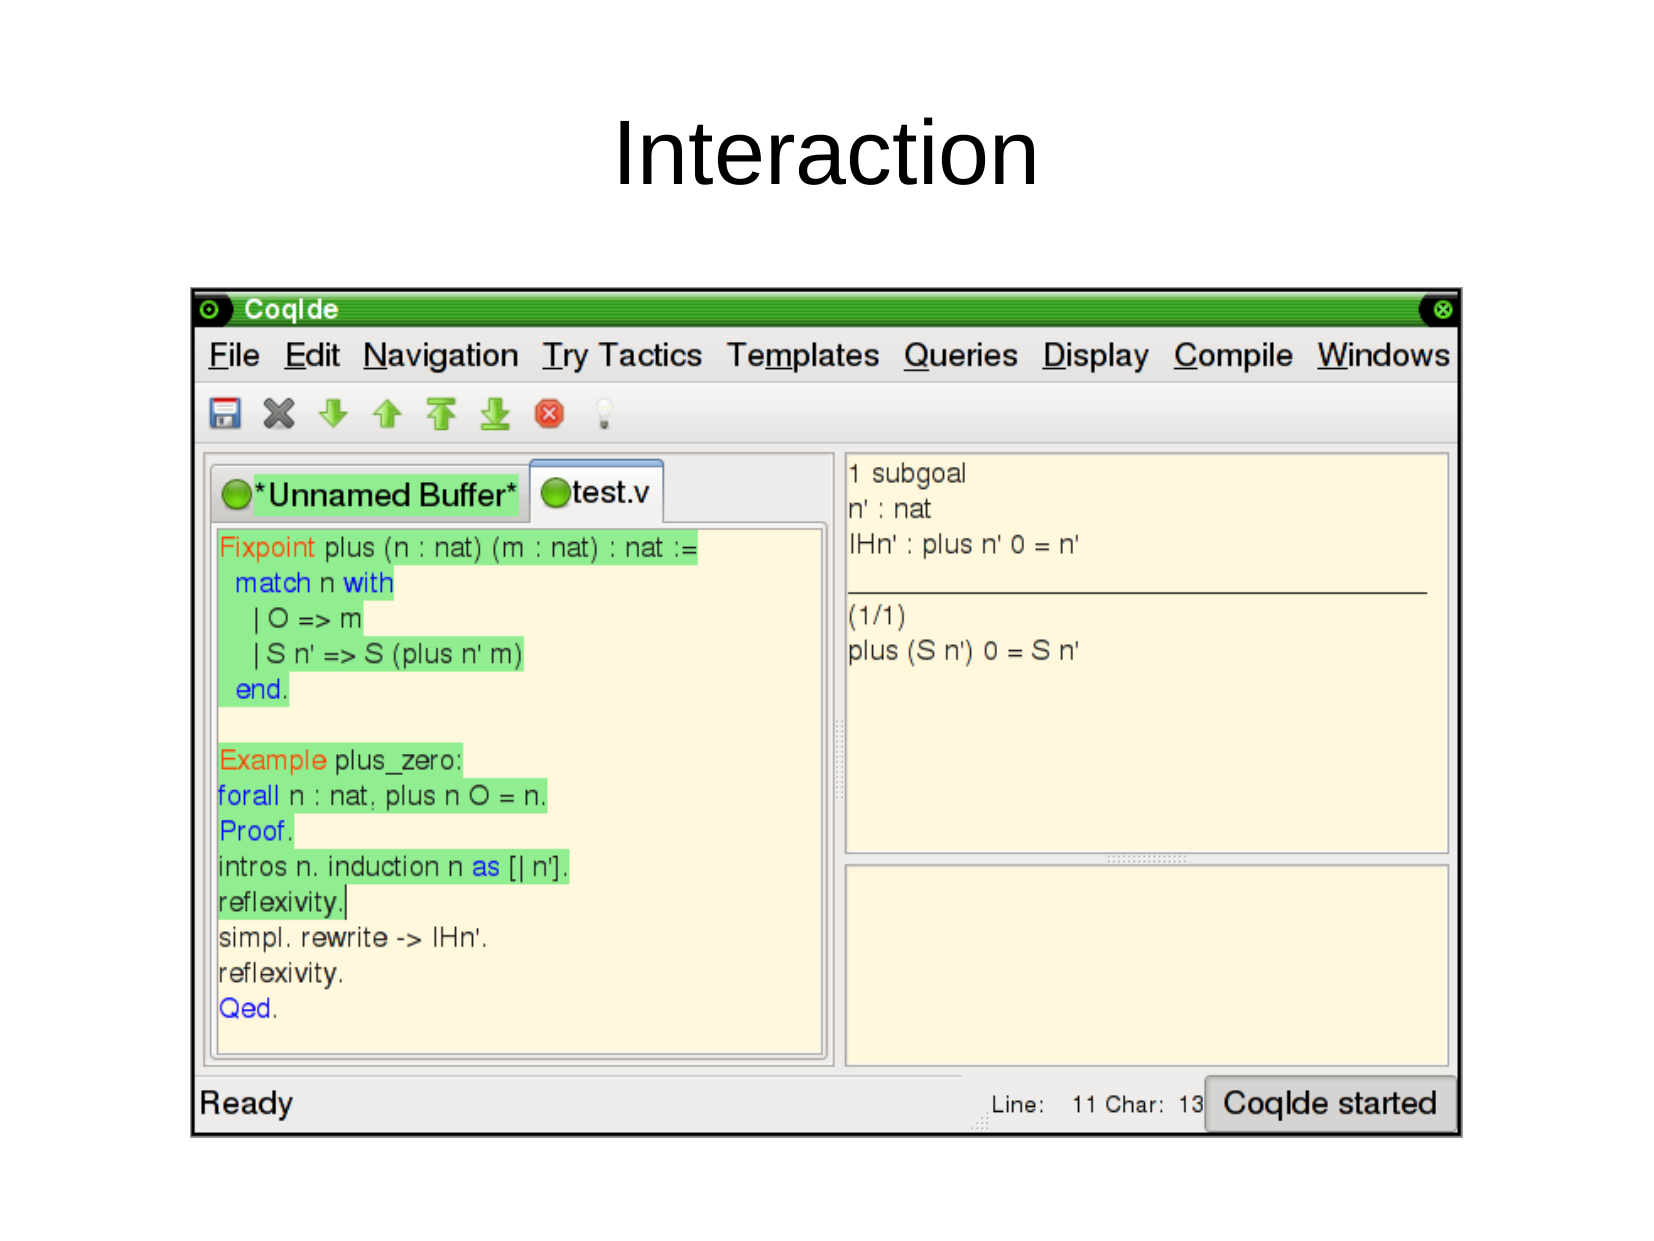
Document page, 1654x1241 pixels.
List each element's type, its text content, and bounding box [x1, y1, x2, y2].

picture [190, 287, 1463, 1138]
title Interaction [82, 56, 1571, 250]
